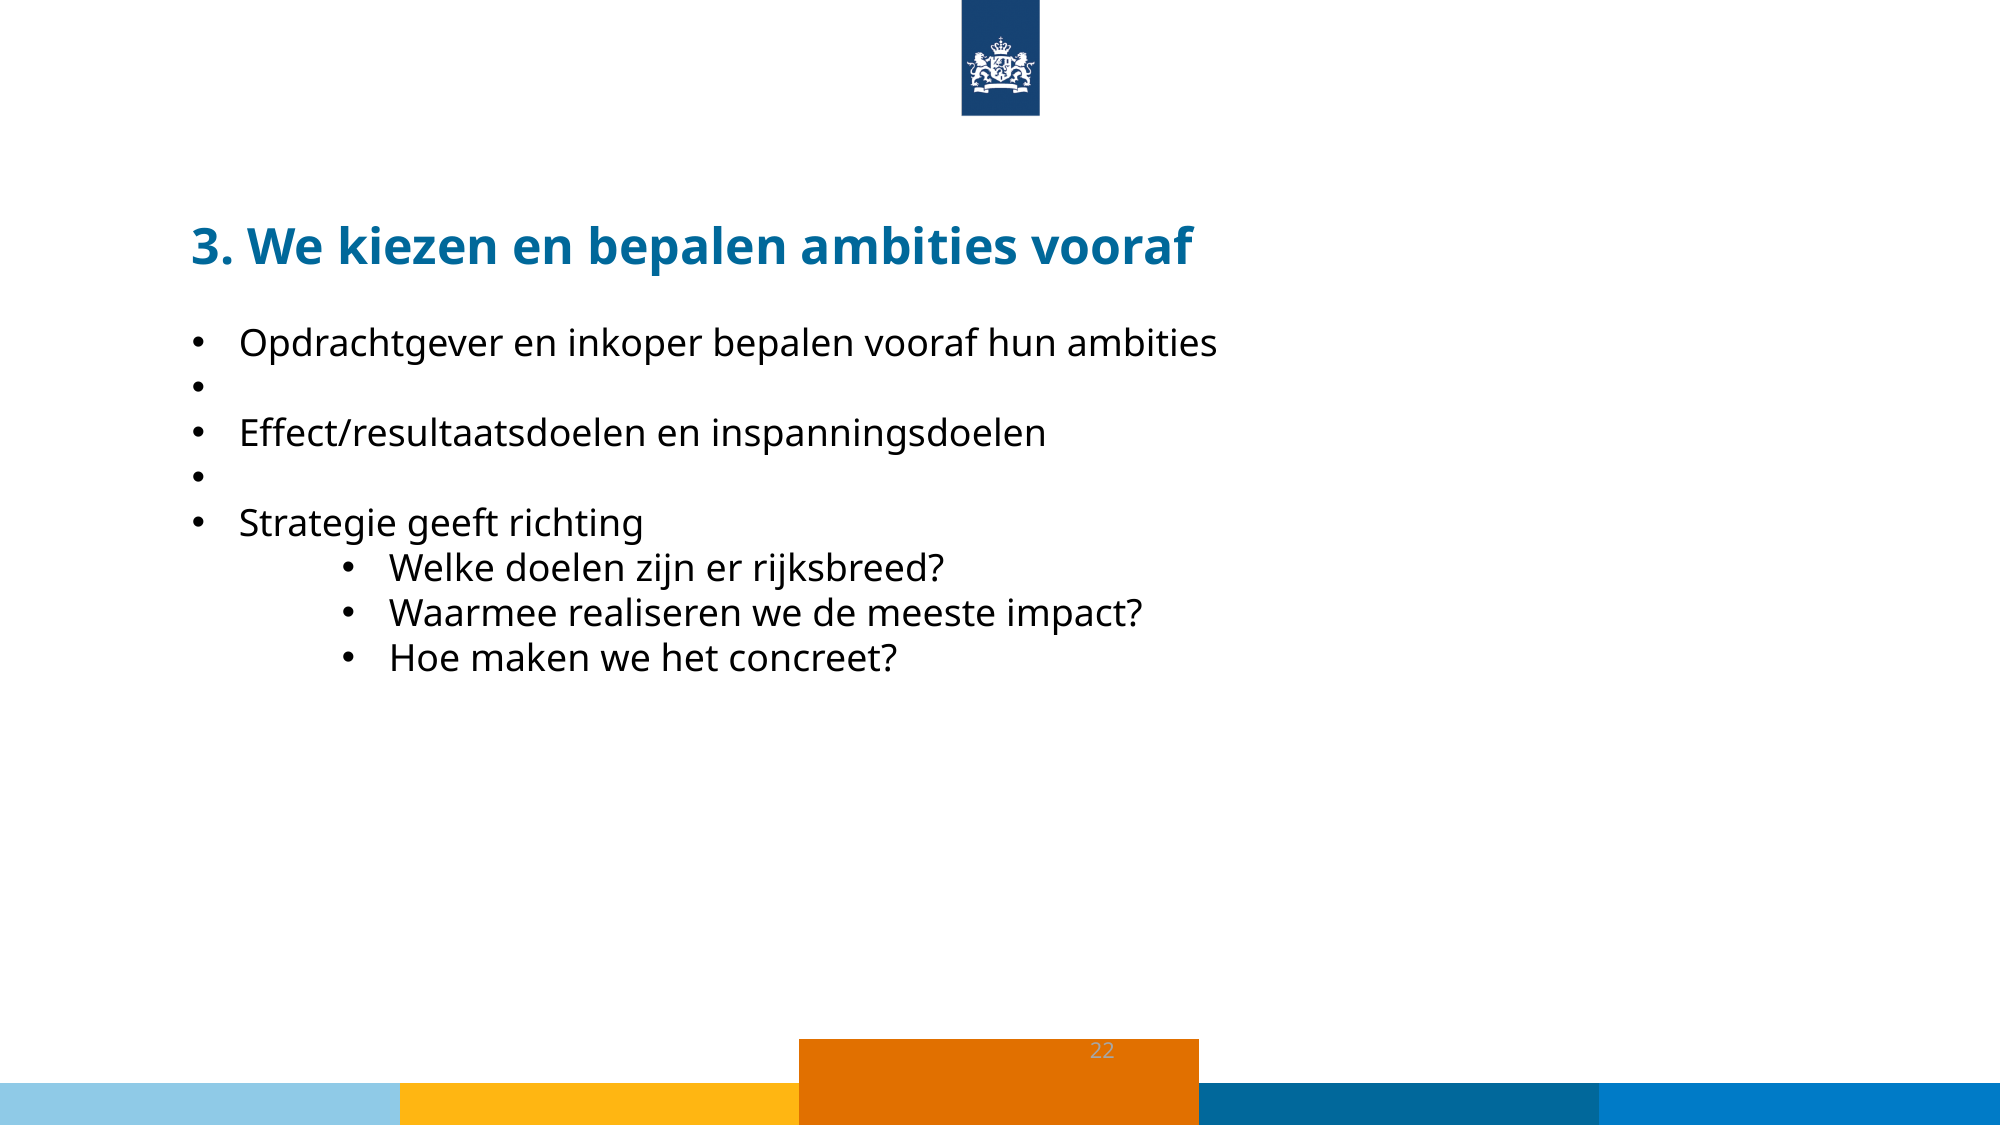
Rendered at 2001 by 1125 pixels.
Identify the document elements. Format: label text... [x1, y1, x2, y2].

text_box 22 [1074, 1020, 1897, 1074]
text_box [0, 1039, 2000, 1125]
text_box 3. We kiezen en bepalen ambities vooraf Opdrachtgever en inkoper bepalen vooraf hun ambities Effect/resultaatsdoelen en inspanningsdoelen Strategie geeft richting Welke doelen zijn er rijksbreed? Waarmee realiseren we de meeste impact? Hoe maken we het concreet? [177, 206, 1754, 783]
